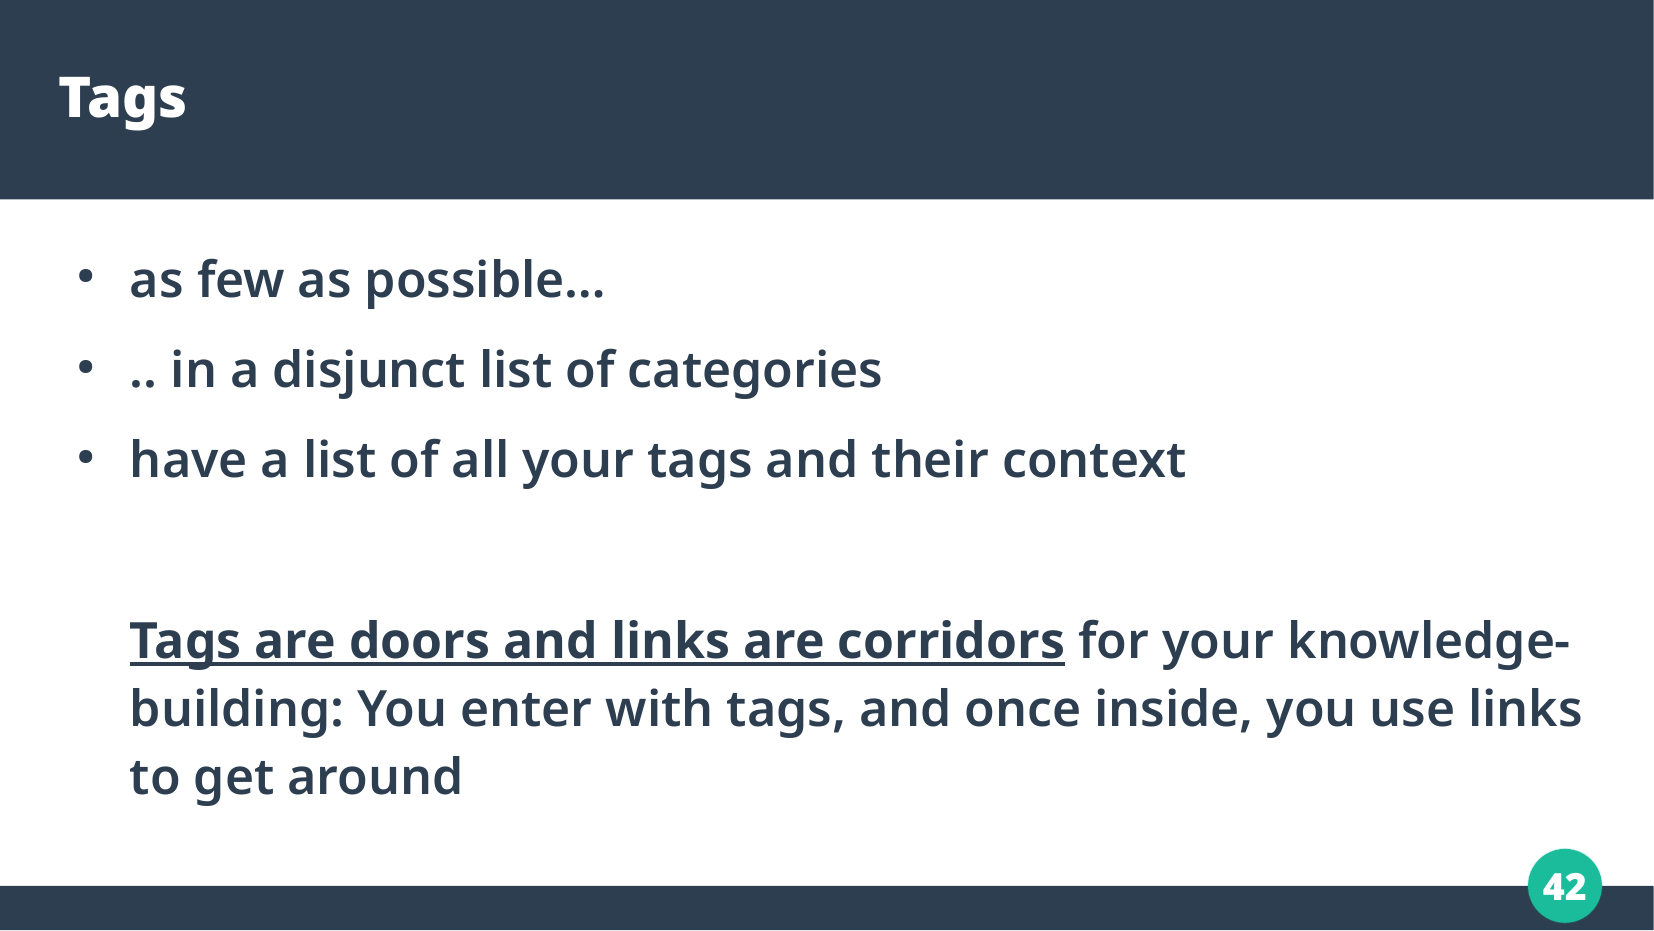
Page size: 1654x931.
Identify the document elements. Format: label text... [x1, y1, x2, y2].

title Tags [59, 37, 1595, 155]
list as few as possible… .. in a disjunct list of categories have a list of all your tags and their context Tags are doors and links are corridors for your knowledge-building: You enter with tags, and once inside, you use links to get around [59, 243, 1595, 864]
